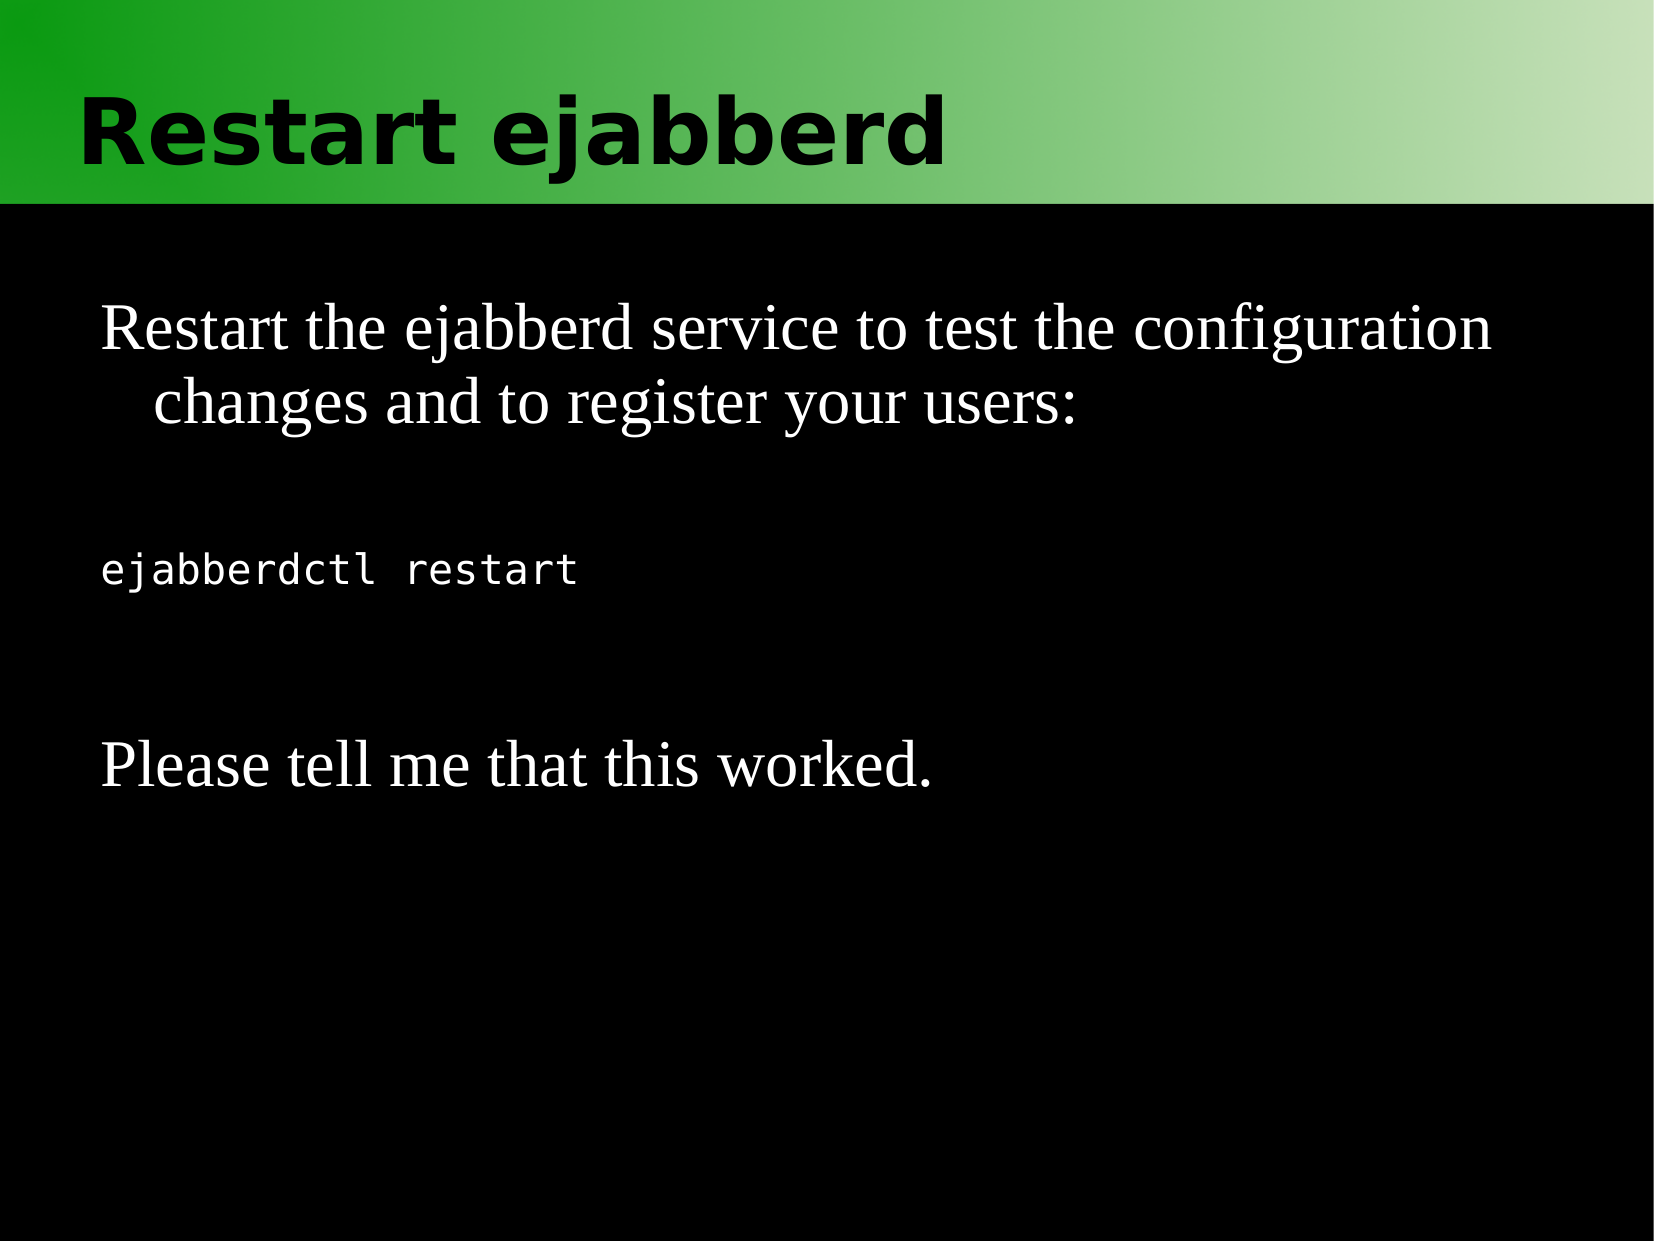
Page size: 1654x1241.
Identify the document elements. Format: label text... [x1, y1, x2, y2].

title Restart ejabberd [76, 36, 1565, 229]
picture [0, 0, 1654, 1241]
list Restart the ejabberd service to test the configuration changes and to register your users: ejabberdctl restart Please tell me that this worked. [82, 290, 1571, 1094]
